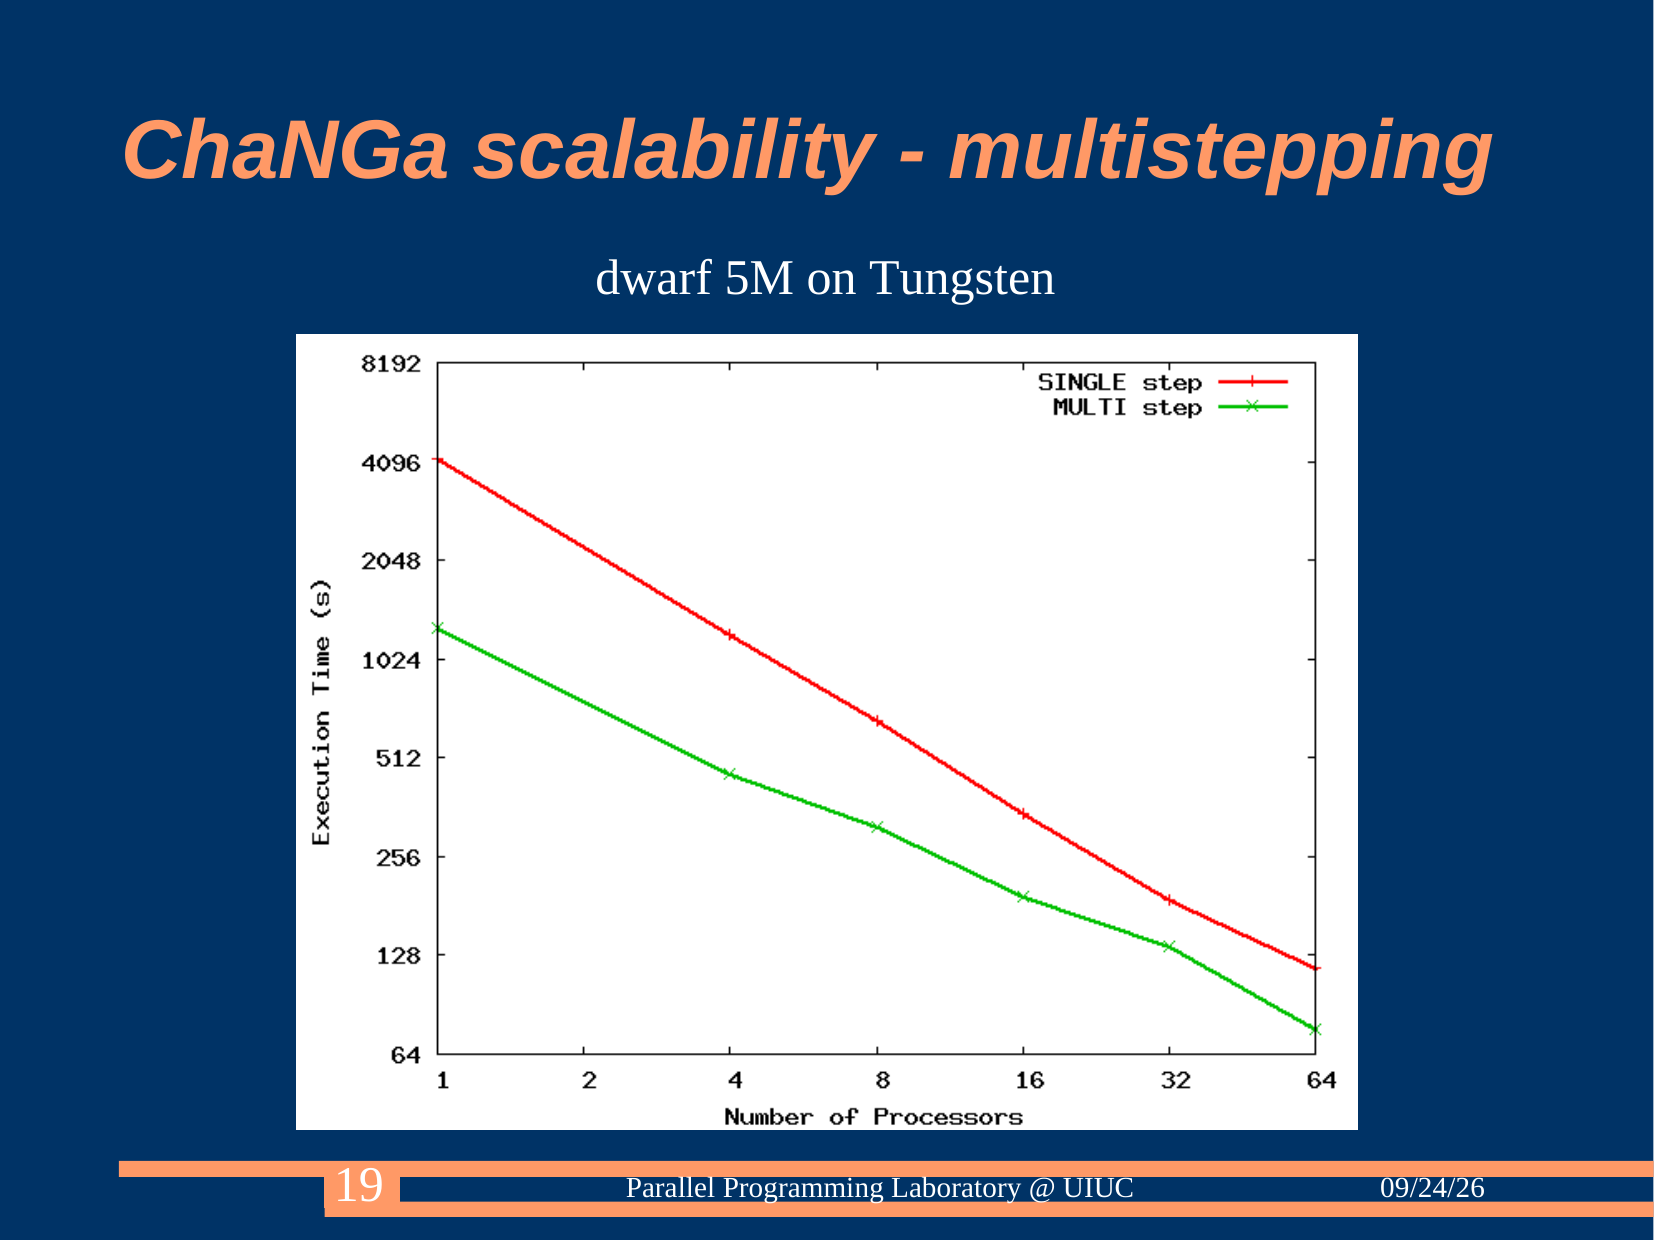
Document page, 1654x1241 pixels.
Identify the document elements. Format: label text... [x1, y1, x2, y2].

text_box dwarf 5M on Tungsten [595, 249, 1056, 306]
picture [296, 334, 1358, 1130]
title ChaNGa scalability - multistepping [121, 46, 1534, 254]
